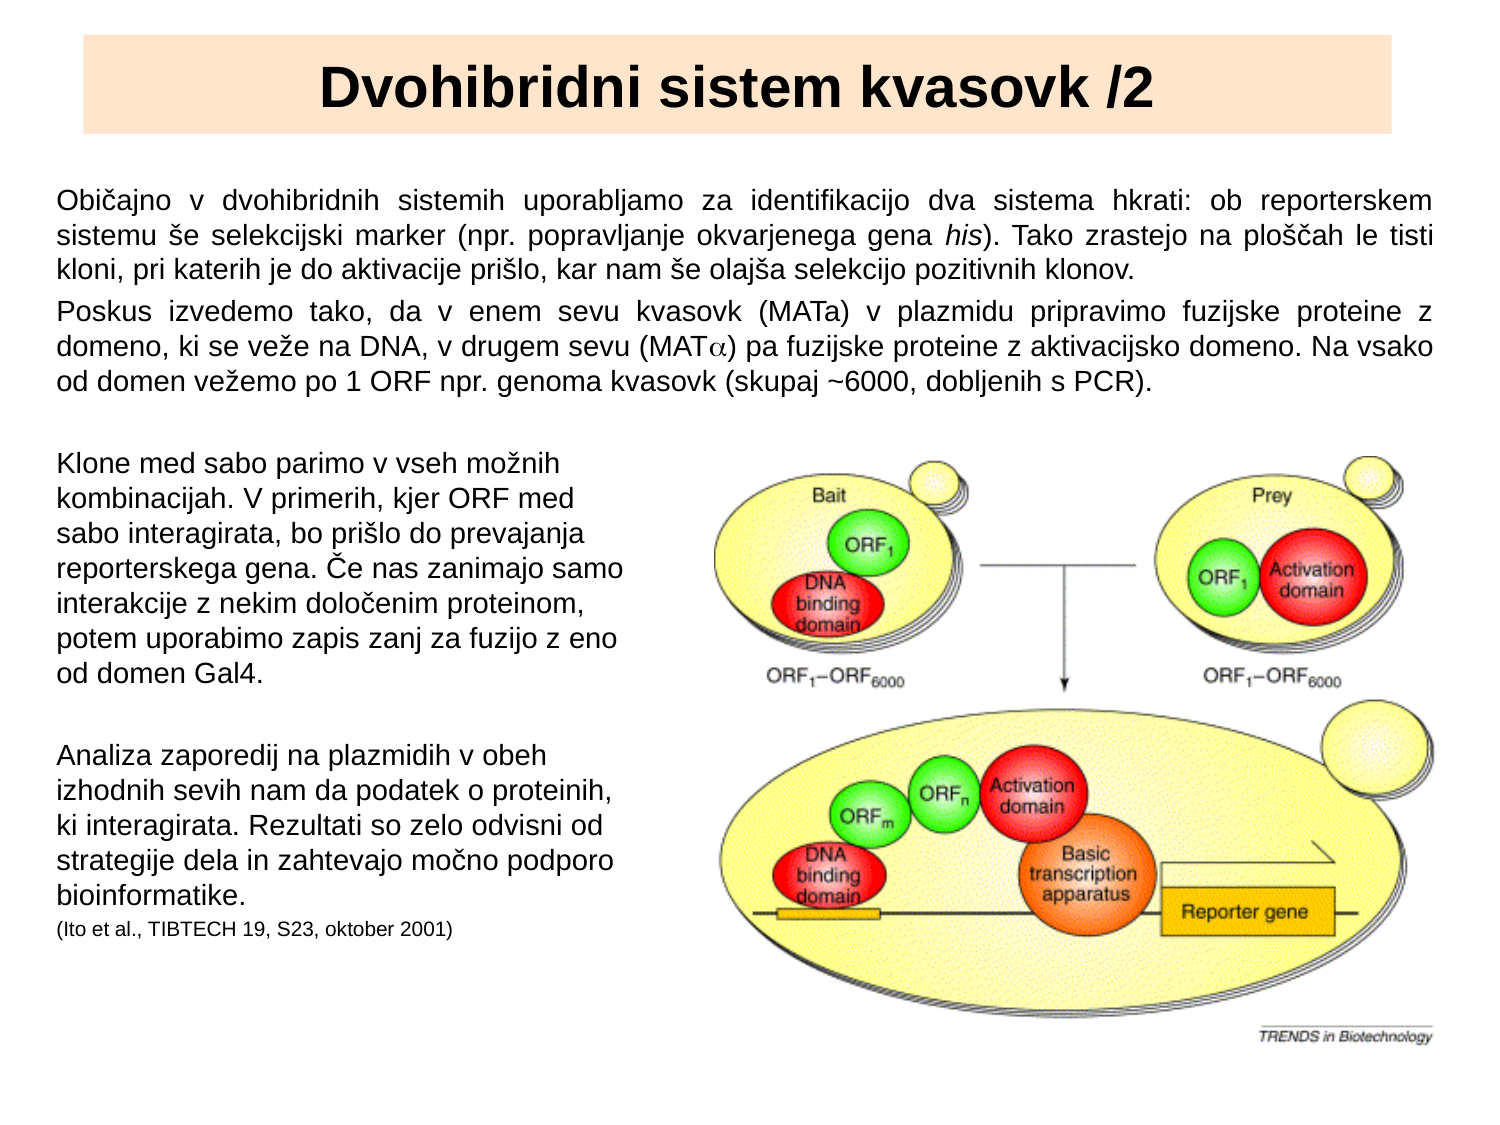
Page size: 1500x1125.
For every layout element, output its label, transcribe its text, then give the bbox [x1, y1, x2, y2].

picture [714, 456, 1436, 1049]
list Običajno v dvohibridnih sistemih uporabljamo za identifikacijo dva sistema hkrati: ob reporterskem sistemu še selekcijski marker (npr. popravljanje okvarjenega gena his). Tako zrastejo na ploščah le tisti kloni, pri katerih je do aktivacije prišlo, kar nam še olajša selekcijo pozitivnih klonov. Poskus izvedemo tako, da v enem sevu kvasovk (MATa) v plazmidu pripravimo fuzijske proteine z domeno, ki se veže na DNA, v drugem sevu (MATa) pa fuzijske proteine z aktivacijsko domeno. Na vsako od domen vežemo po 1 ORF npr. genoma kvasovk (skupaj ~6000, dobljenih s PCR). Klone med sabo parimo v vseh možnih kombinacijah. V primerih, kjer ORF med sabo interagirata, bo prišlo do prevajanja reporterskega gena. Če nas zanimajo samo interakcije z nekim določenim proteinom, potem uporabimo zapis zanj za fuzijo z eno od domen Gal4. Analiza zaporedij na plazmidih v obeh izhodnih sevih nam da podatek o proteinih, ki interagirata. Rezultati so zelo odvisni od strategije dela in zahtevajo močno podporo bioinformatike. (Ito et al., TIBTECH 19, S23, oktober 2001) [41, 173, 1450, 1082]
title Dvohibridni sistem kvasovk /2 [83, 34, 1392, 134]
